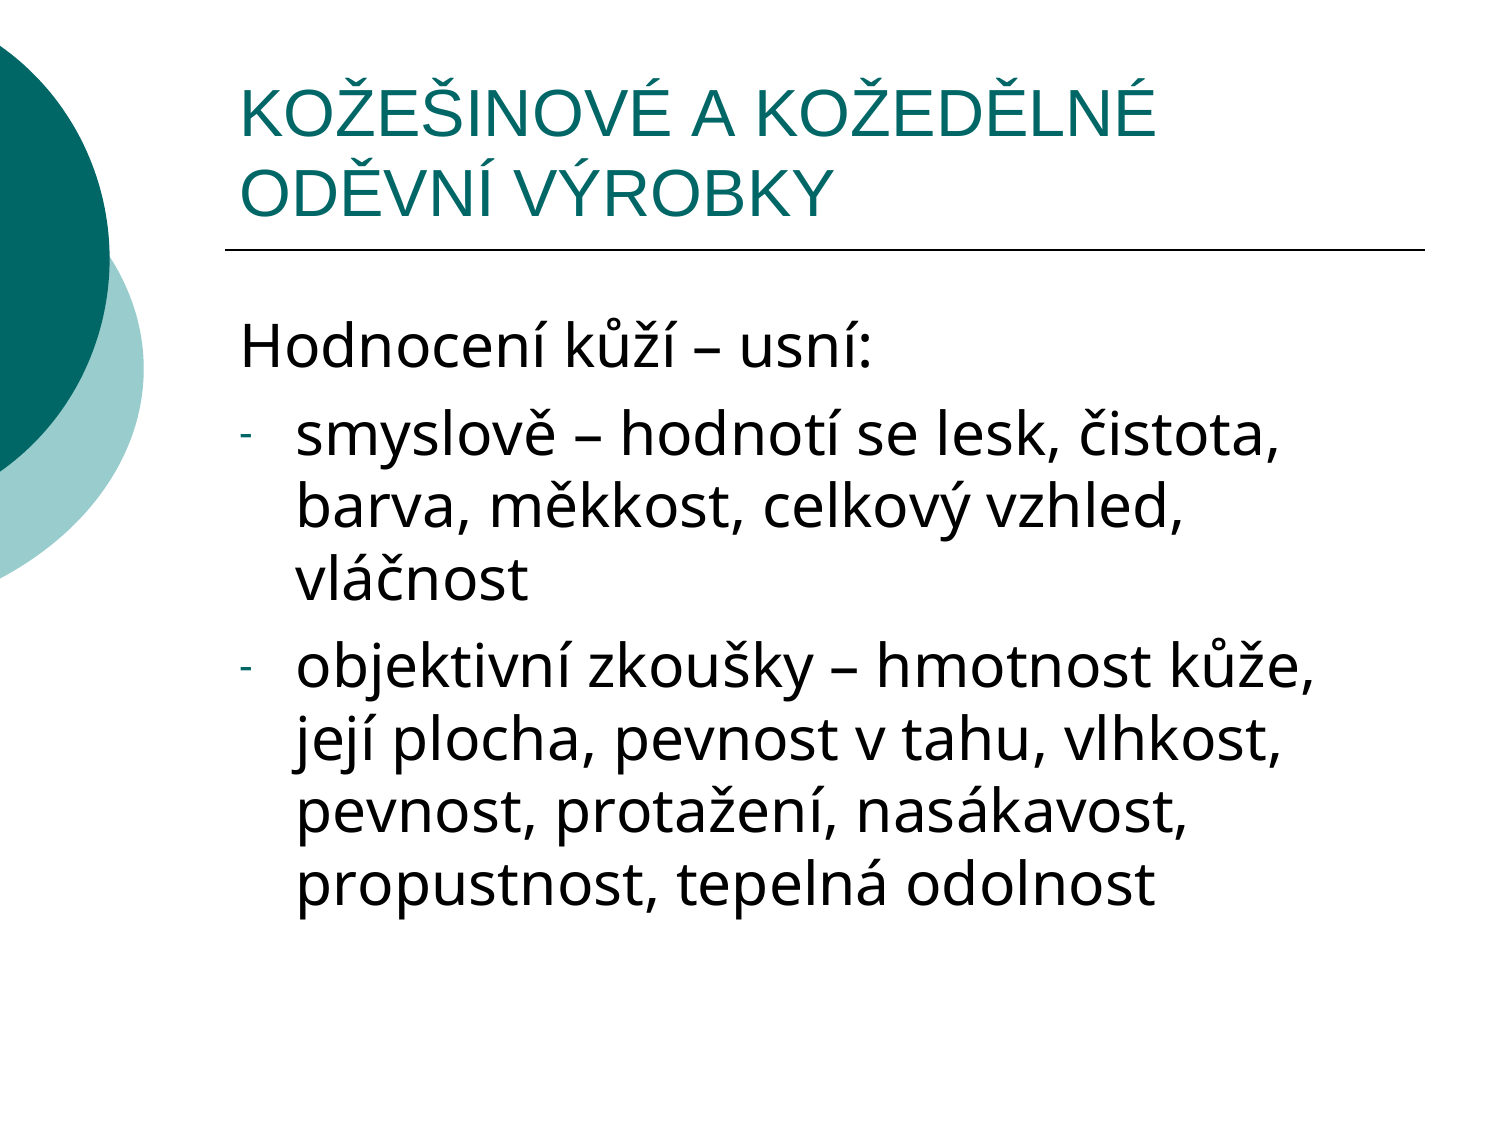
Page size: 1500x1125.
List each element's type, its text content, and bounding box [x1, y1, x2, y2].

list Hodnocení kůží – usní: smyslově – hodnotí se lesk, čistota, barva, měkkost, celkový vzhled, vláčnost objektivní zkoušky – hmotnost kůže, její plocha, pevnost v tahu, vlhkost, pevnost, protažení, nasákavost, propustnost, tepelná odolnost [224, 299, 1425, 998]
title KOŽEŠINOVÉ A KOŽEDĚLNÉ ODĚVNÍ VÝROBKY [224, 49, 1425, 237]
